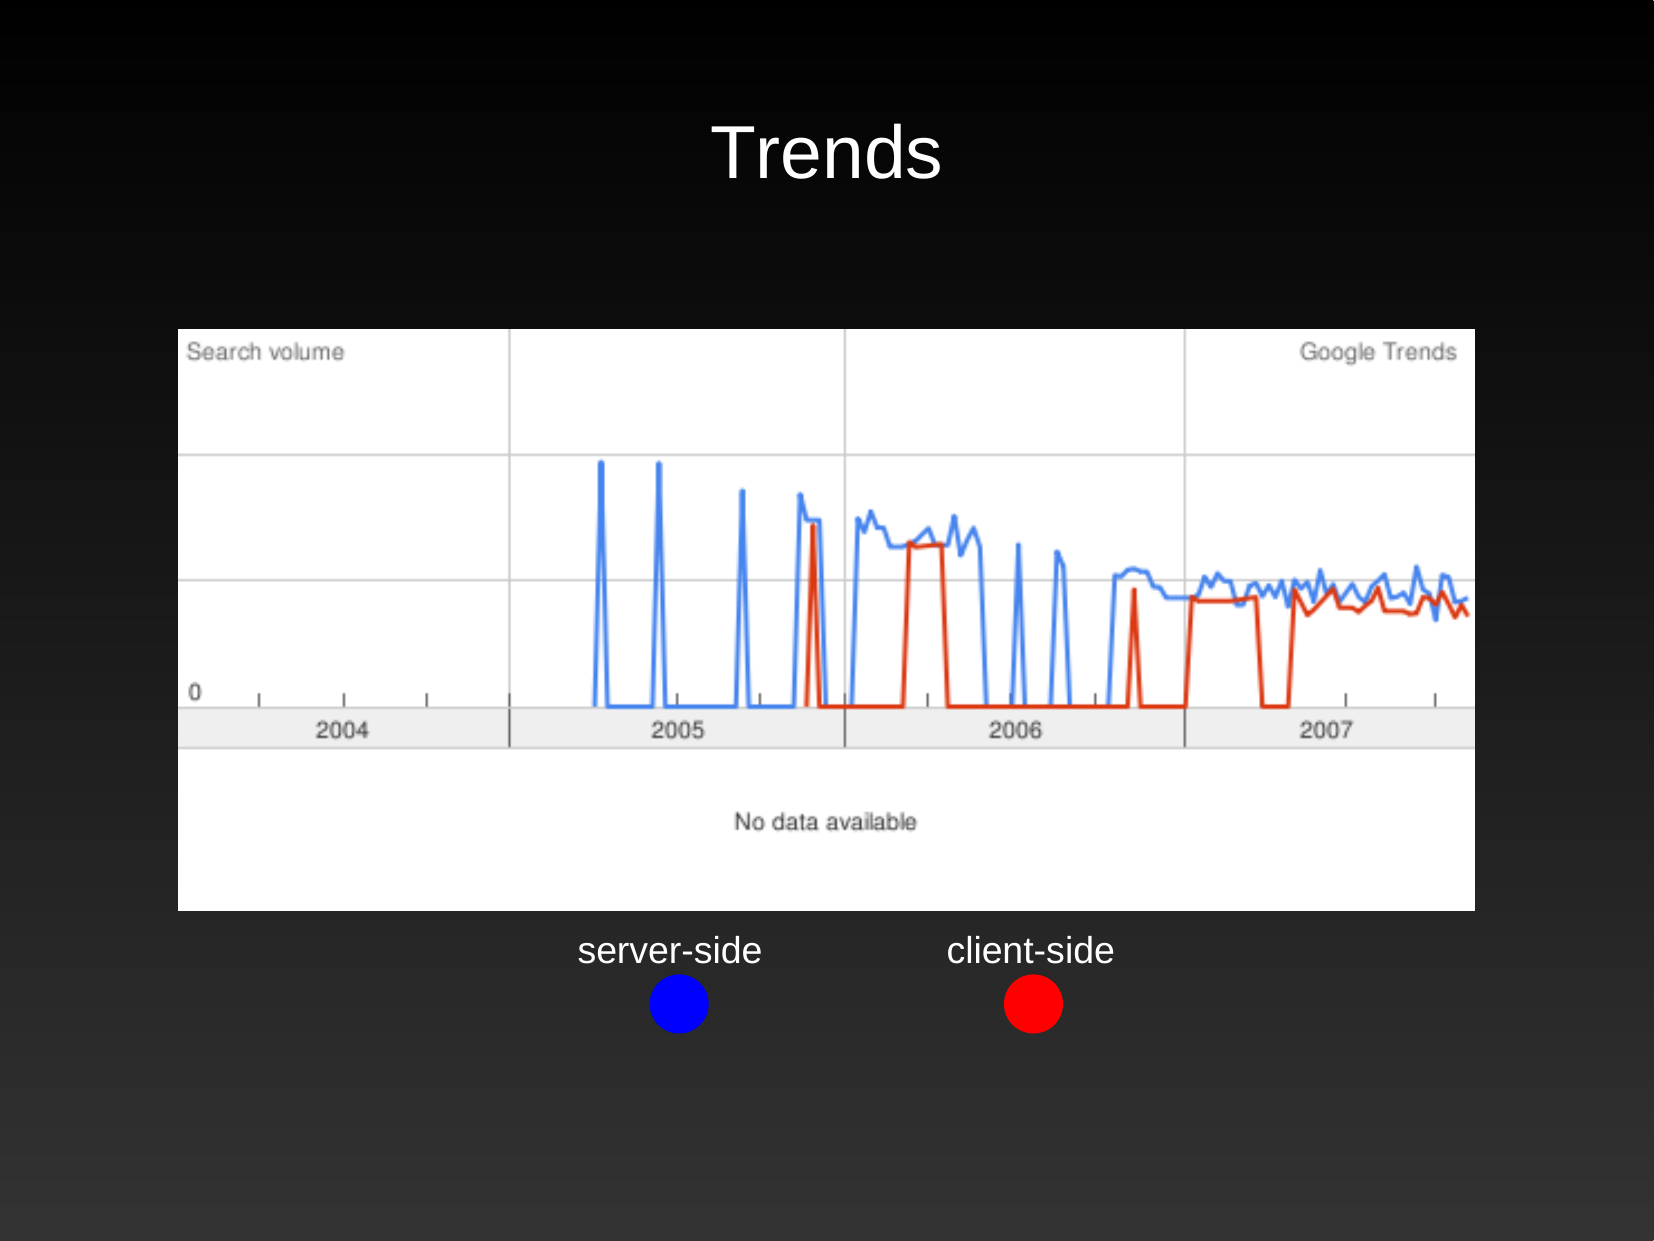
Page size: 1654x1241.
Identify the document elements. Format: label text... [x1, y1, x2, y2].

title Trends [82, 49, 1571, 257]
text_box [1003, 974, 1064, 1034]
picture [178, 329, 1475, 911]
text_box server-side client-side [488, 921, 1162, 979]
text_box [649, 974, 709, 1034]
